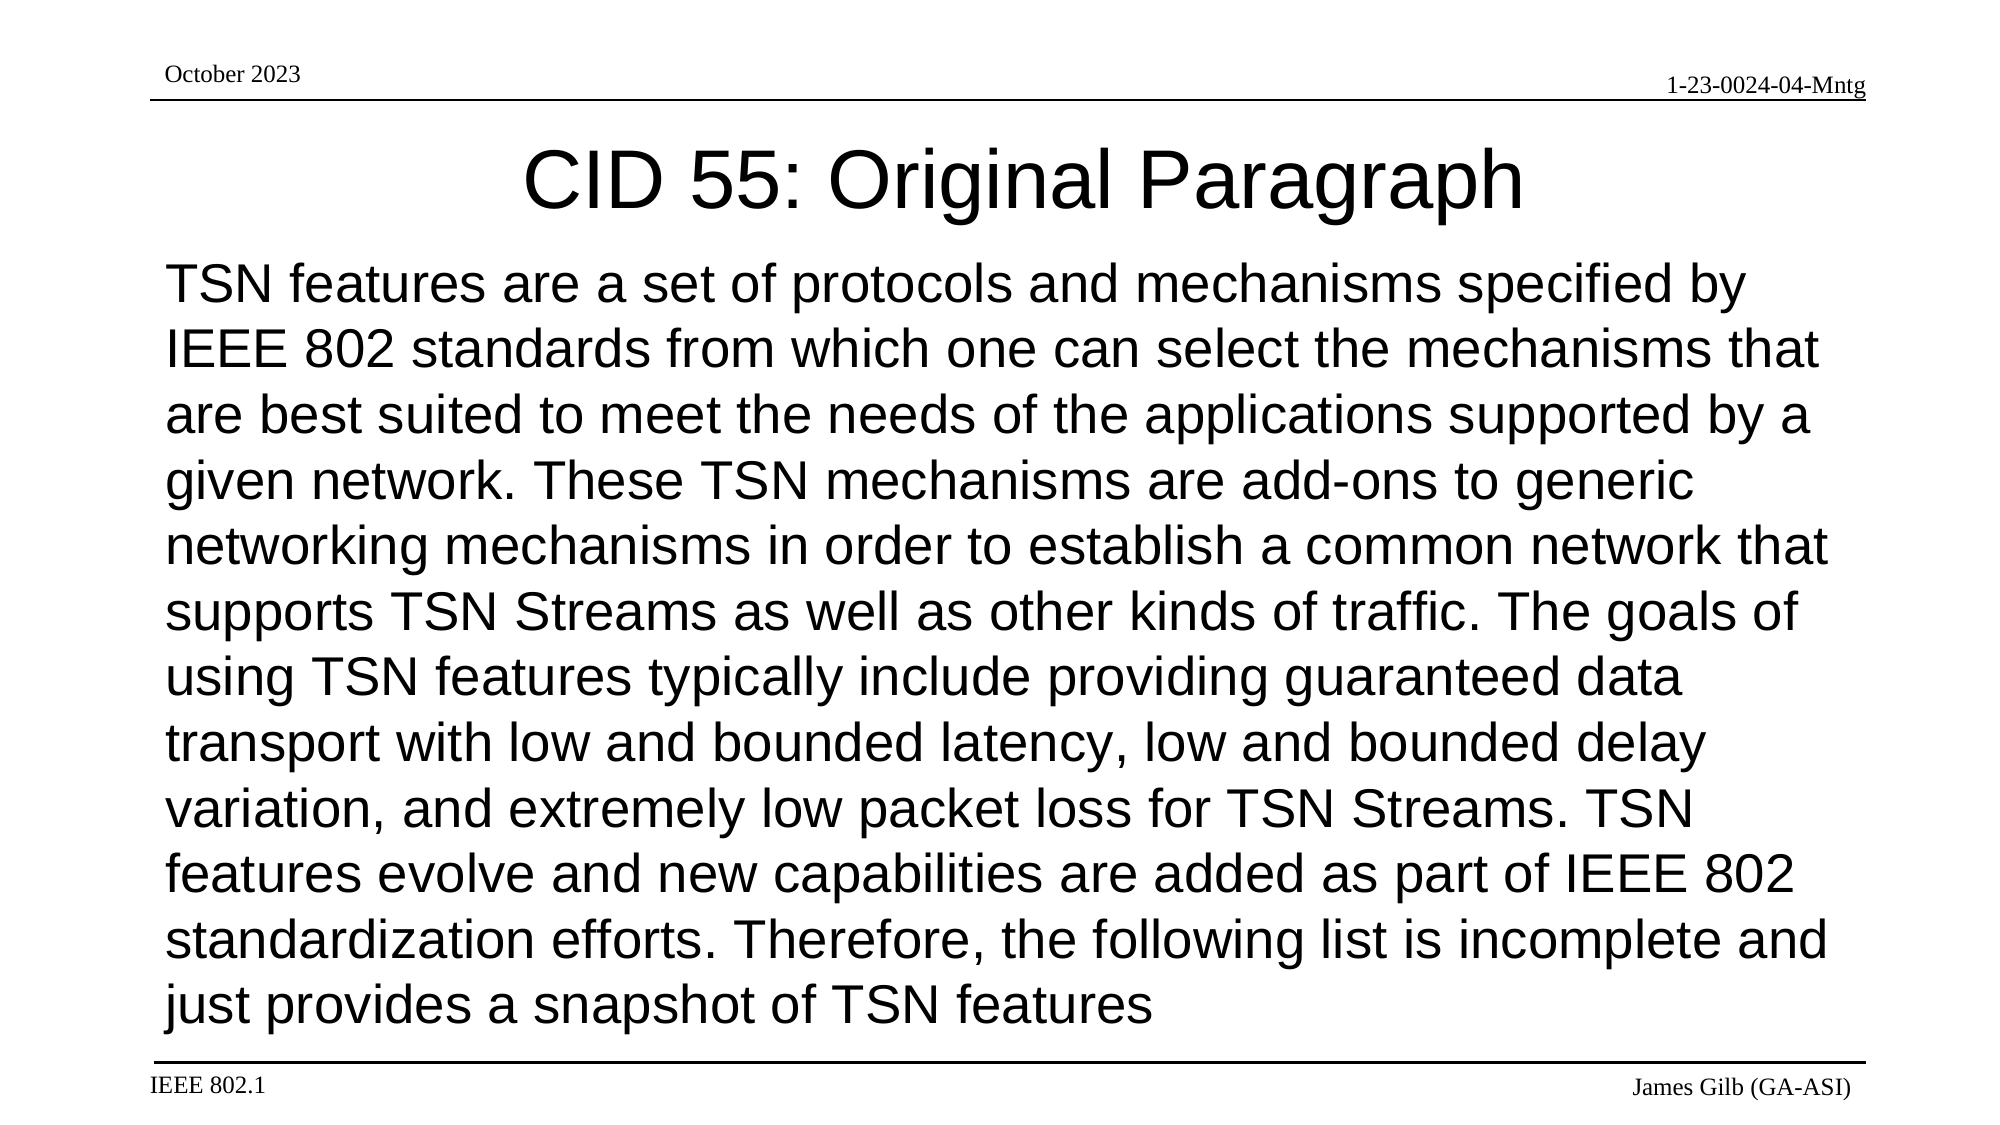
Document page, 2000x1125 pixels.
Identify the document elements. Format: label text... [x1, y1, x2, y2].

list TSN features are a set of protocols and mechanisms specified by IEEE 802 standards from which one can select the mechanisms that are best suited to meet the needs of the applications supported by a given network. These TSN mechanisms are add-ons to generic networking mechanisms in order to establish a common network that supports TSN Streams as well as other kinds of traffic. The goals of using TSN features typically include providing guaranteed data transport with low and bounded latency, low and bounded delay variation, and extremely low packet loss for TSN Streams. TSN features evolve and new capabilities are added as part of IEEE 802 standardization efforts. Therefore, the following list is incomplete and just provides a snapshot of TSN features [149, 239, 1900, 1051]
title CID 55: Original Paragraph [149, 112, 1900, 238]
